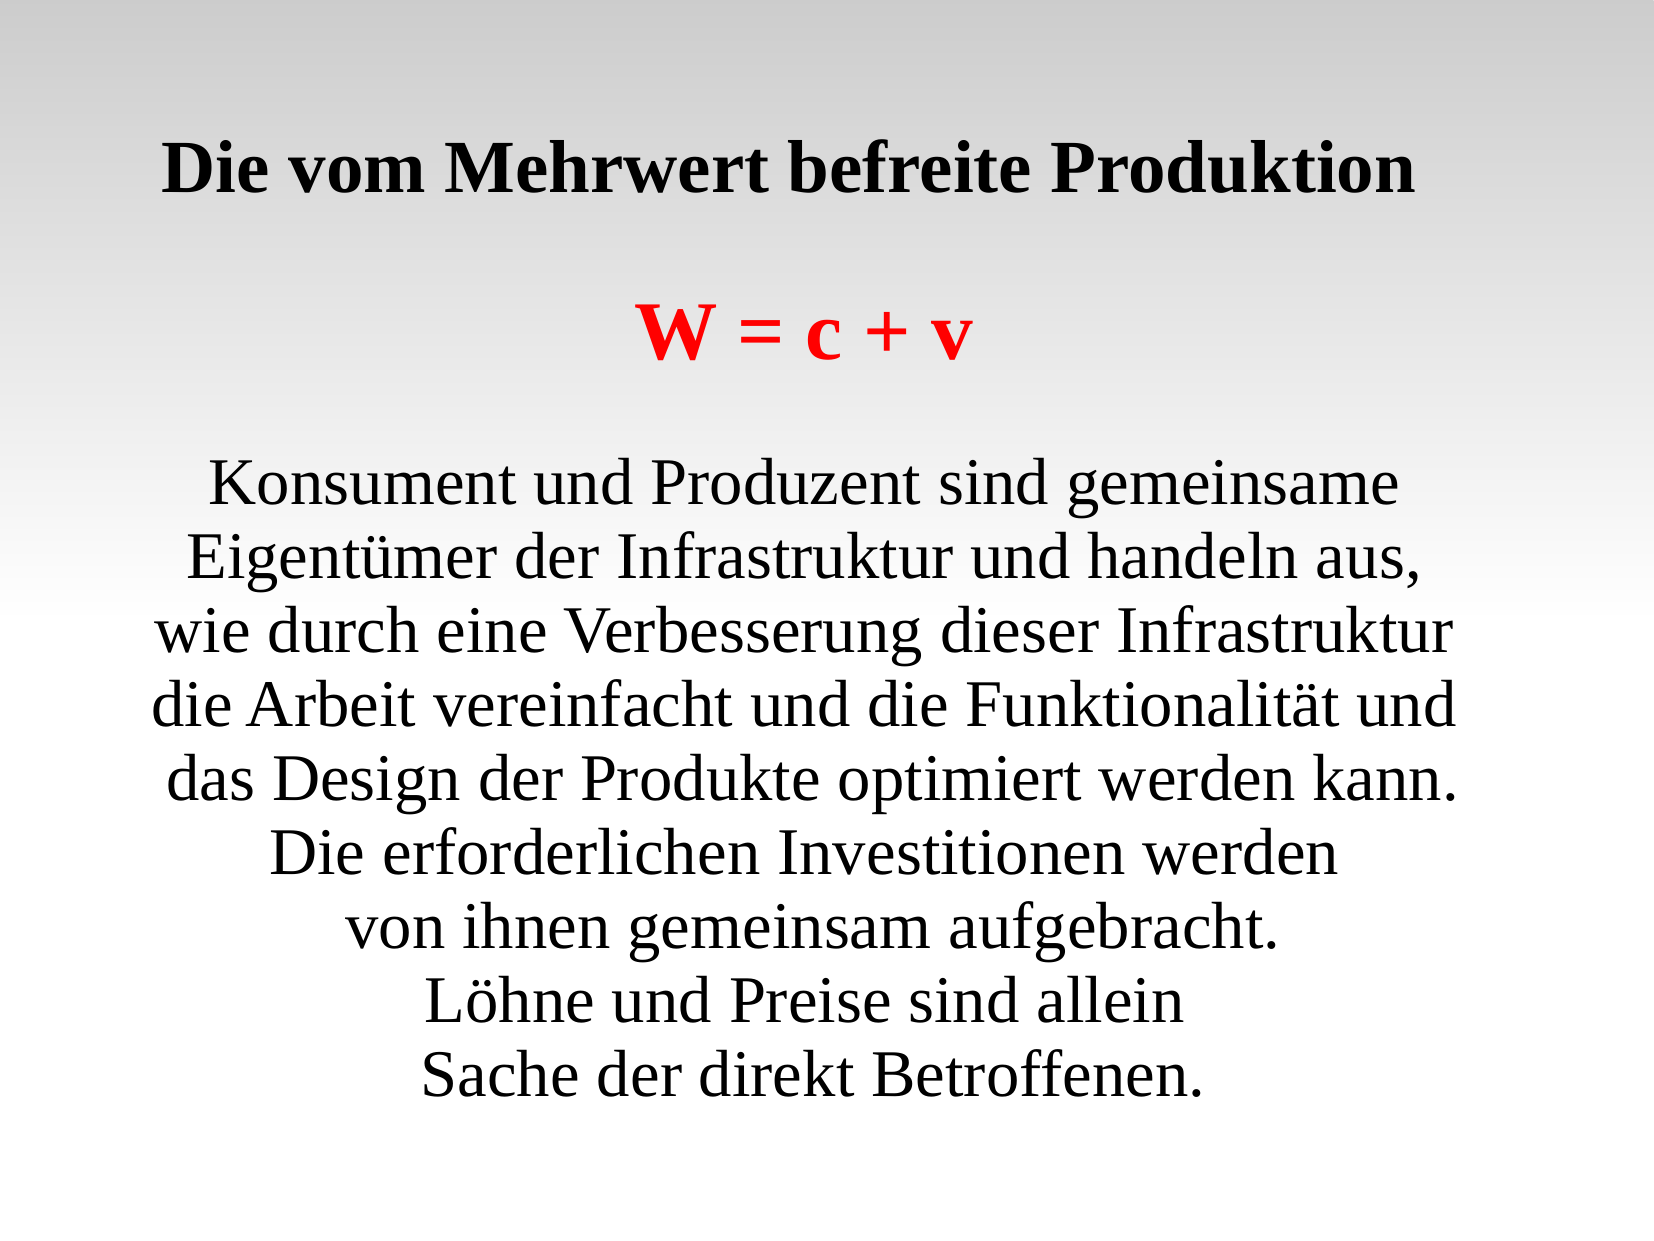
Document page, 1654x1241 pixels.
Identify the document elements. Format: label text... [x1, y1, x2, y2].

text_box Konsument und Produzent sind gemeinsame Eigentümer der Infrastruktur und handeln aus, wie durch eine Verbesserung dieser Infrastruktur die Arbeit vereinfacht und die Funktionalität und das Design der Produkte optimiert werden kann. Die erforderlichen Investitionen werden von ihnen gemeinsam aufgebracht. Löhne und Preise sind allein Sache der direkt Betroffenen. [136, 437, 1492, 1119]
text_box W = c + v [620, 277, 1034, 402]
text_box Die vom Mehrwert befreite Produktion [146, 118, 1536, 216]
